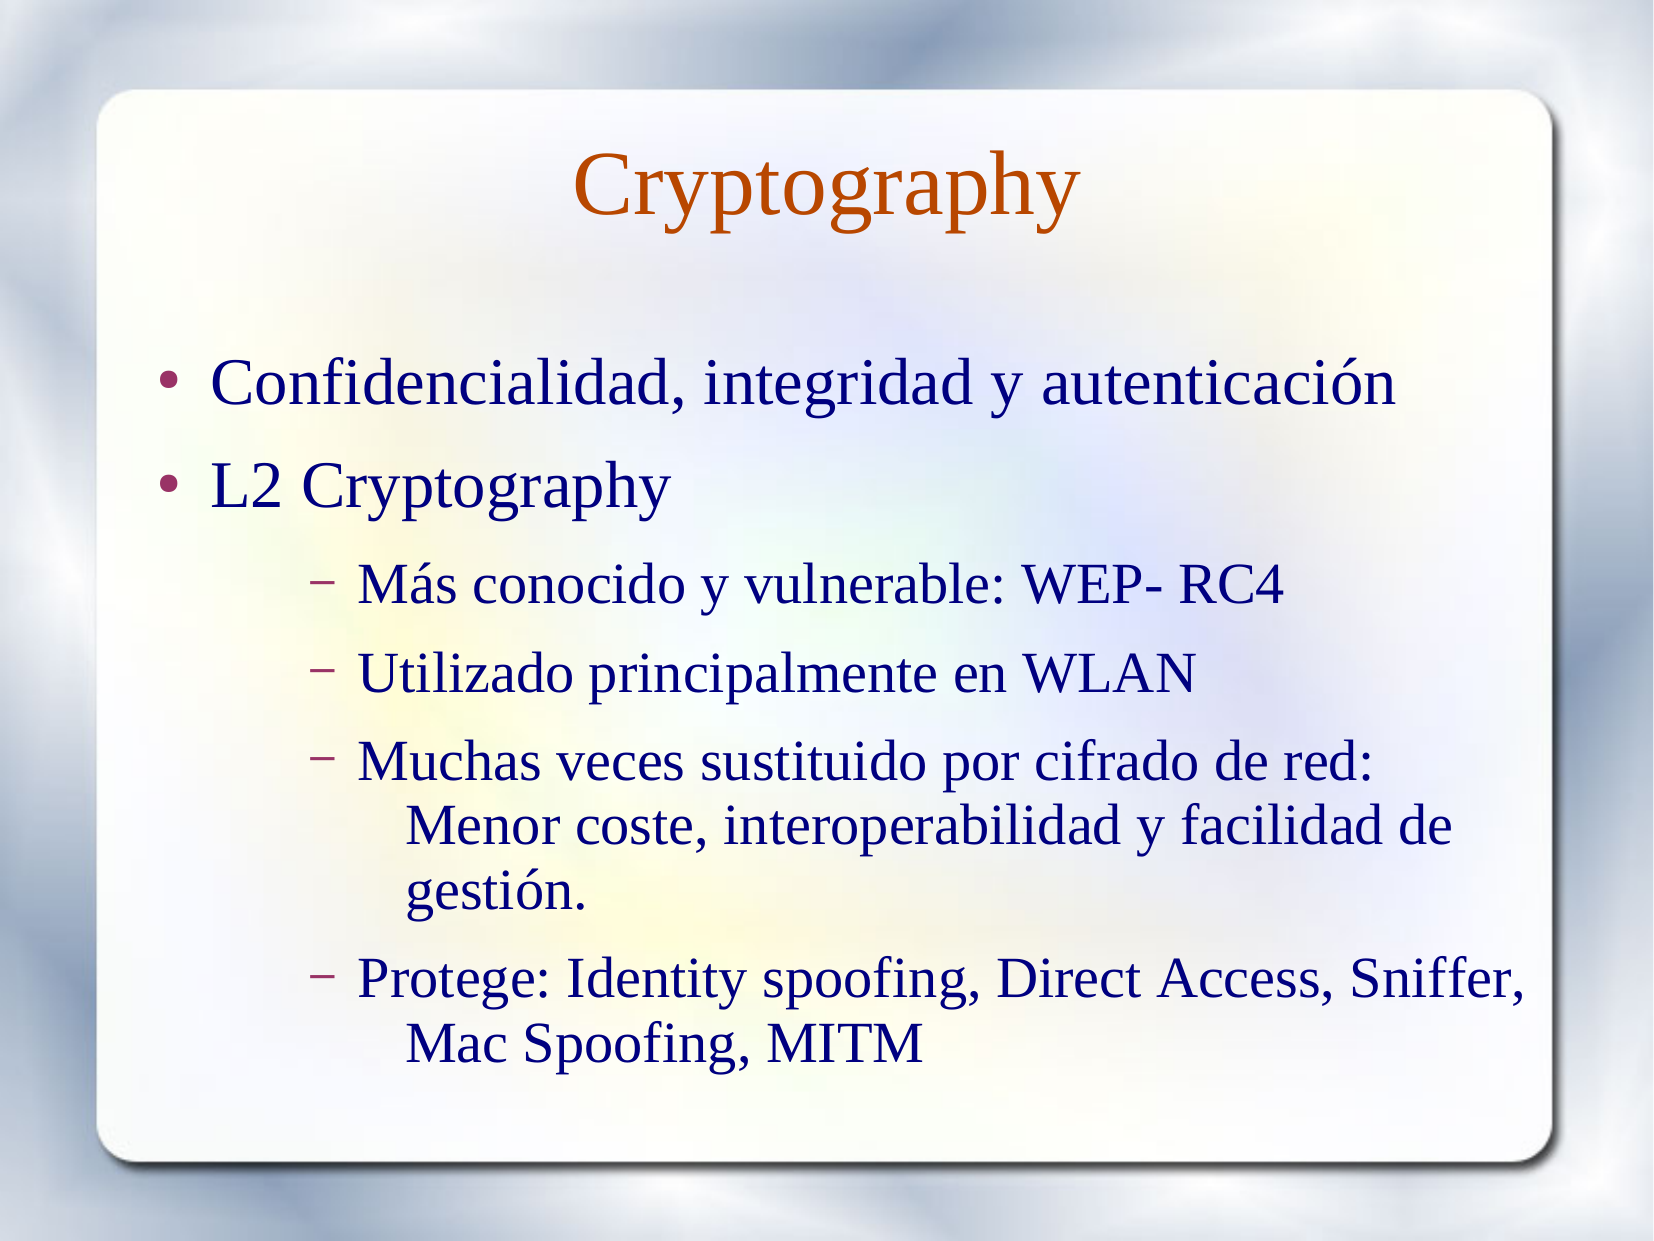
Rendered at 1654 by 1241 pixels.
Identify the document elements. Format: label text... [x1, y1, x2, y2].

list Confidencialidad, integridad y autenticación L2 Cryptography Más conocido y vulnerable: WEP- RC4 Utilizado principalmente en WLAN Muchas veces sustituido por cifrado de red: Menor coste, interoperabilidad y facilidad de gestión. Protege: Identity spoofing, Direct Access, Sniffer, Mac Spoofing, MITM [121, 344, 1534, 1149]
picture [0, 0, 1654, 1241]
title Cryptography [121, 132, 1534, 235]
